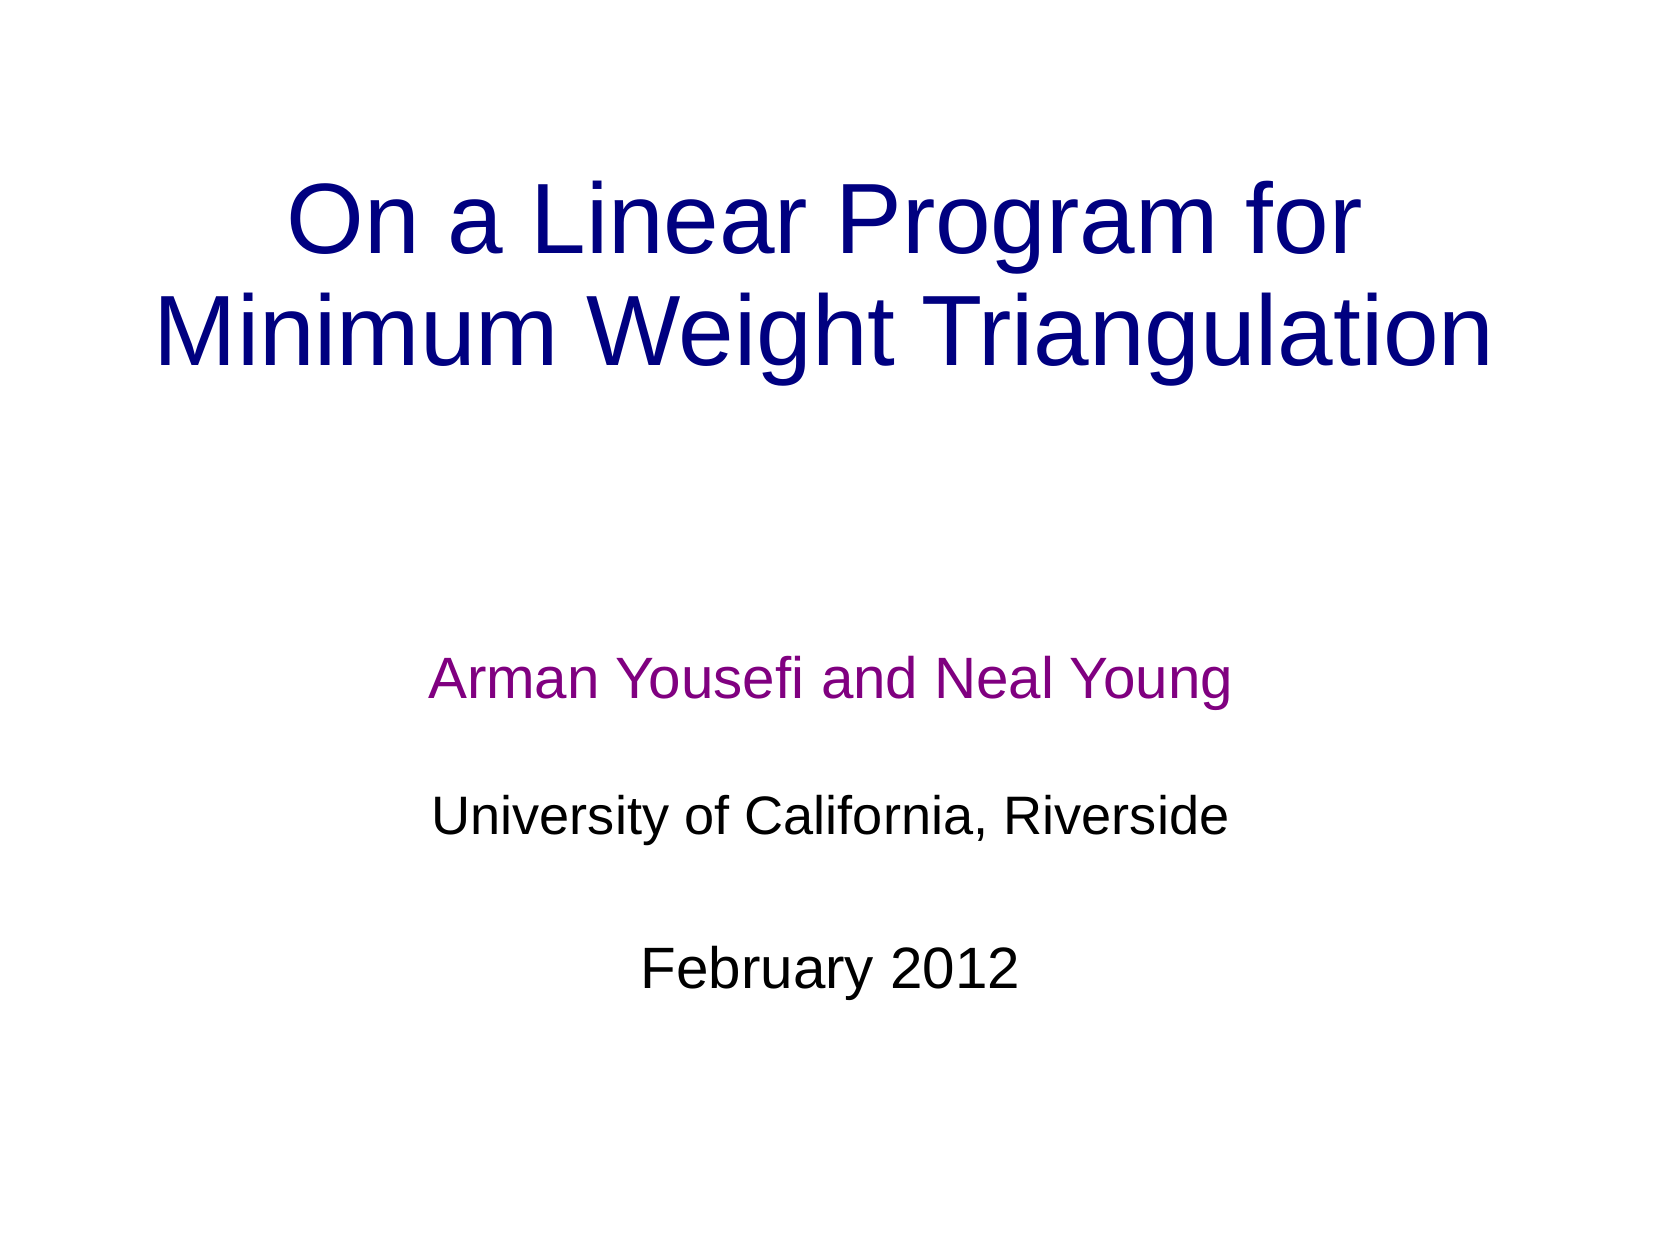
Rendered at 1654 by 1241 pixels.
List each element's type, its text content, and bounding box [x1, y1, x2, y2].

subtitle Arman Yousefi and Neal Young University of California, Riverside February 2012 [37, 637, 1625, 1201]
title On a Linear Program for Minimum Weight Triangulation [74, 99, 1575, 451]
